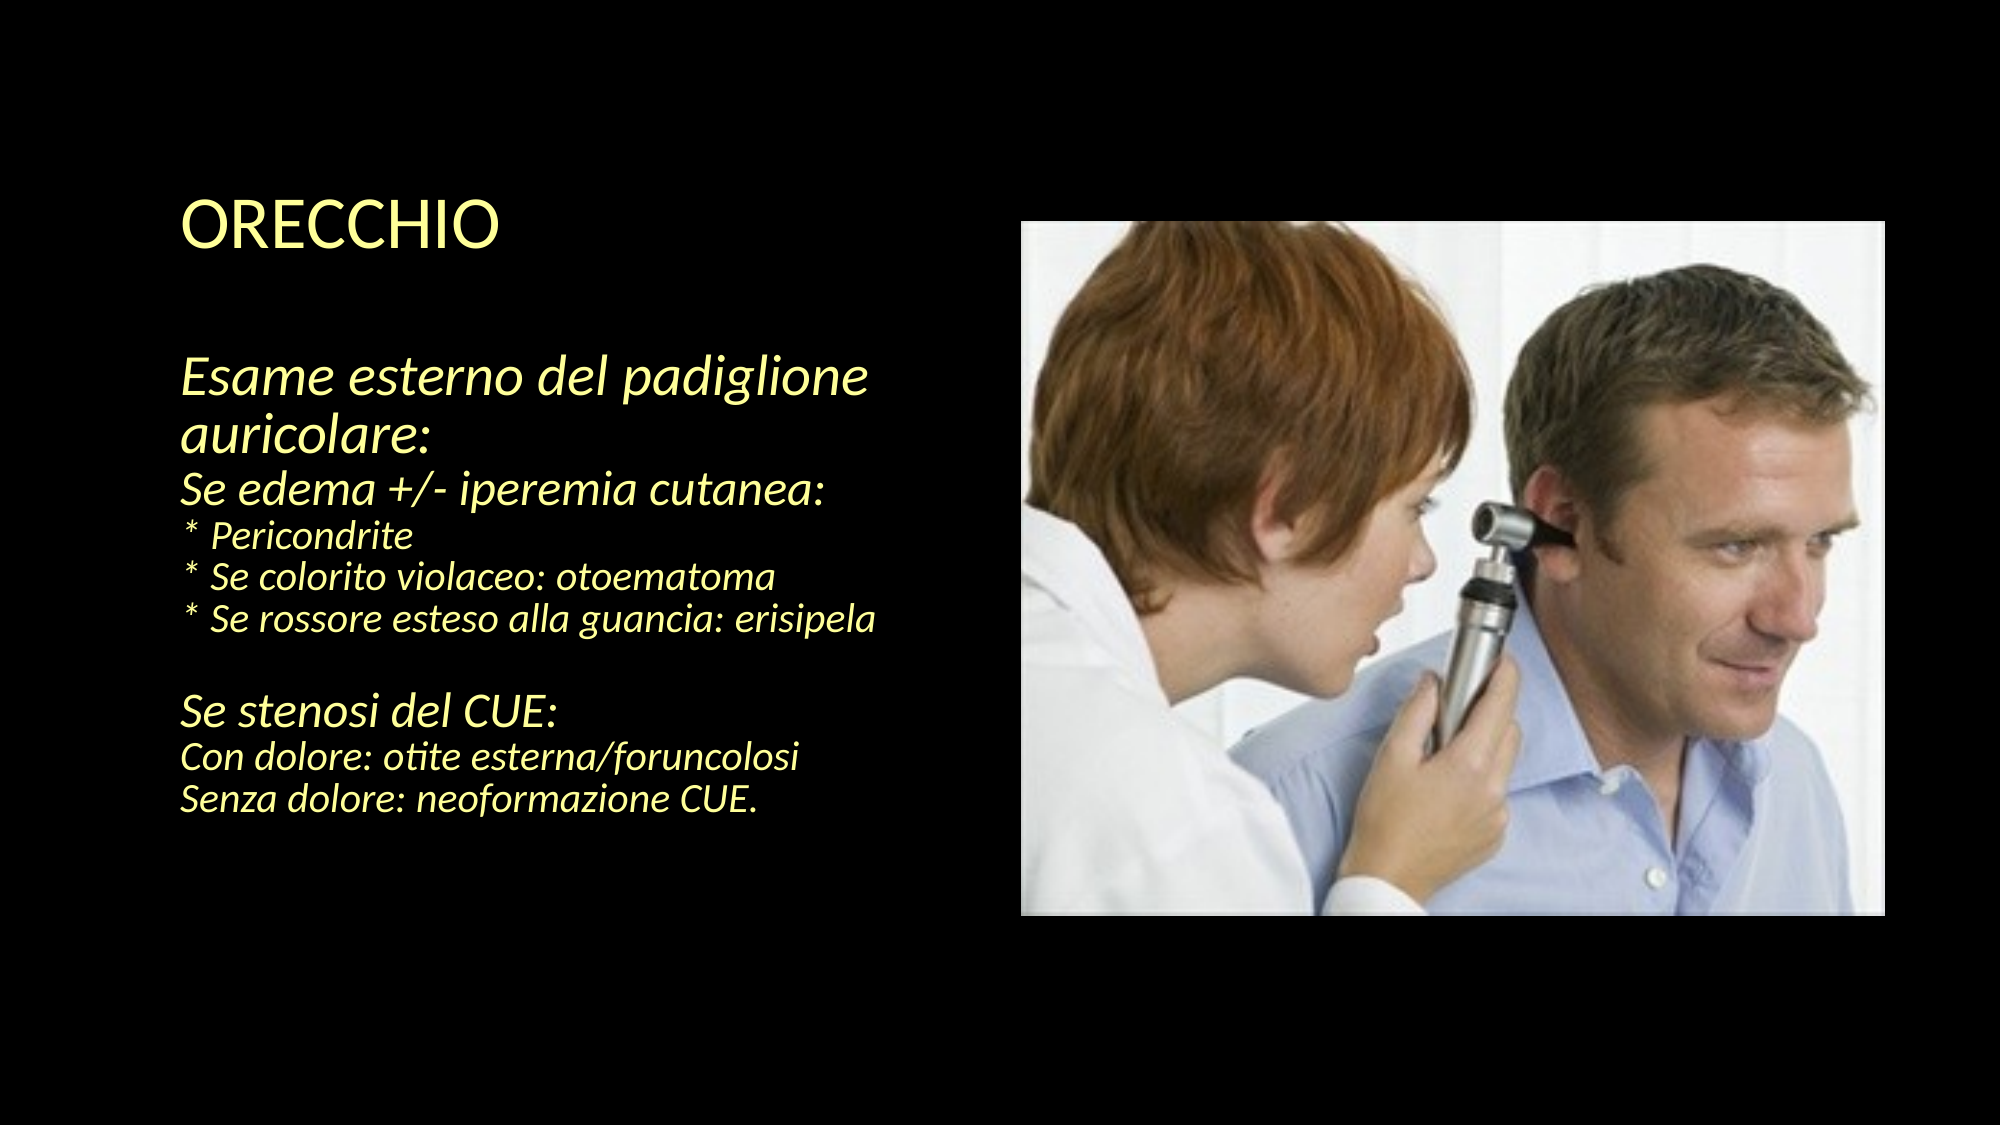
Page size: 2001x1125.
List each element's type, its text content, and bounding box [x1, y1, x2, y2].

picture [1021, 221, 1885, 916]
text_box ORECCHIO Esame esterno del padiglione auricolare: Se edema +/- iperemia cutanea: * Pericondrite * Se colorito violaceo: otoematoma * Se rossore esteso alla guancia: erisipela Se stenosi del CUE: Con dolore: otite esterna/foruncolosi Senza dolore: neoformazione CUE. [165, 184, 1016, 942]
